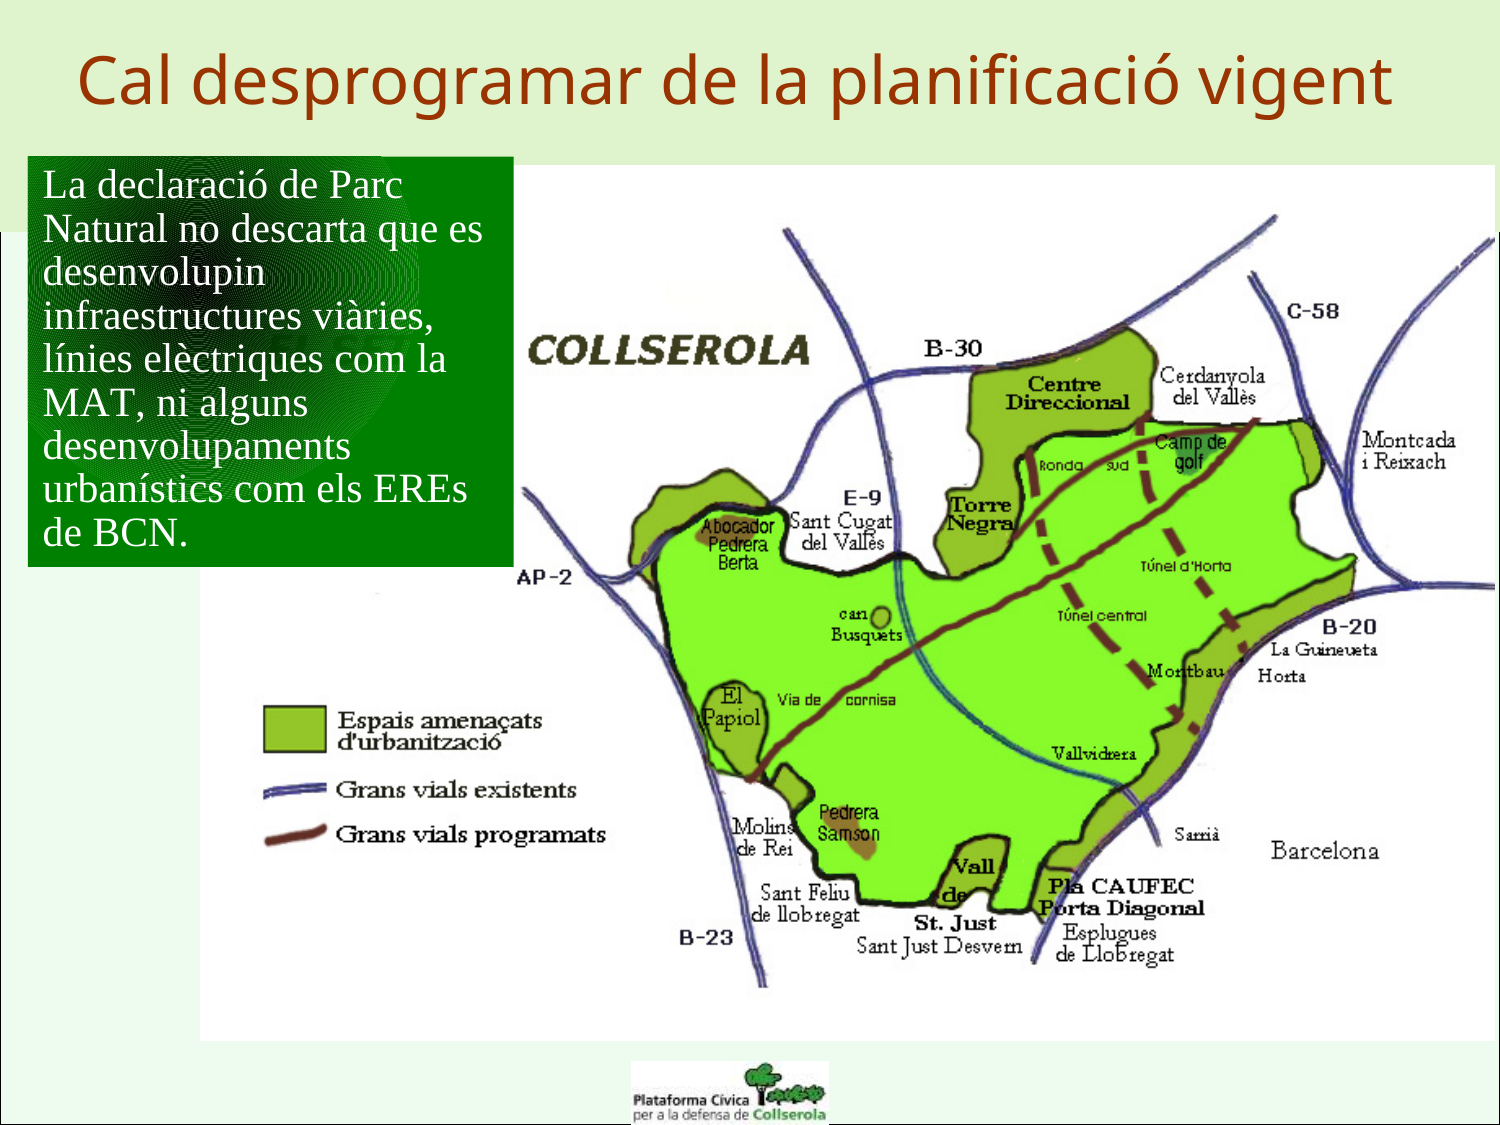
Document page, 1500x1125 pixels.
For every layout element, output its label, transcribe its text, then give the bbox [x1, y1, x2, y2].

picture [631, 1061, 829, 1125]
title Cal desprogramar de la planificació vigent [53, 0, 1490, 161]
picture [200, 165, 1495, 1041]
text_box La declaració de Parc Natural no descarta que es desenvolupin infraestructures viàries, línies elèctriques com la MAT, ni alguns desenvolupaments urbanístics com els EREs de BCN. [27, 156, 514, 567]
